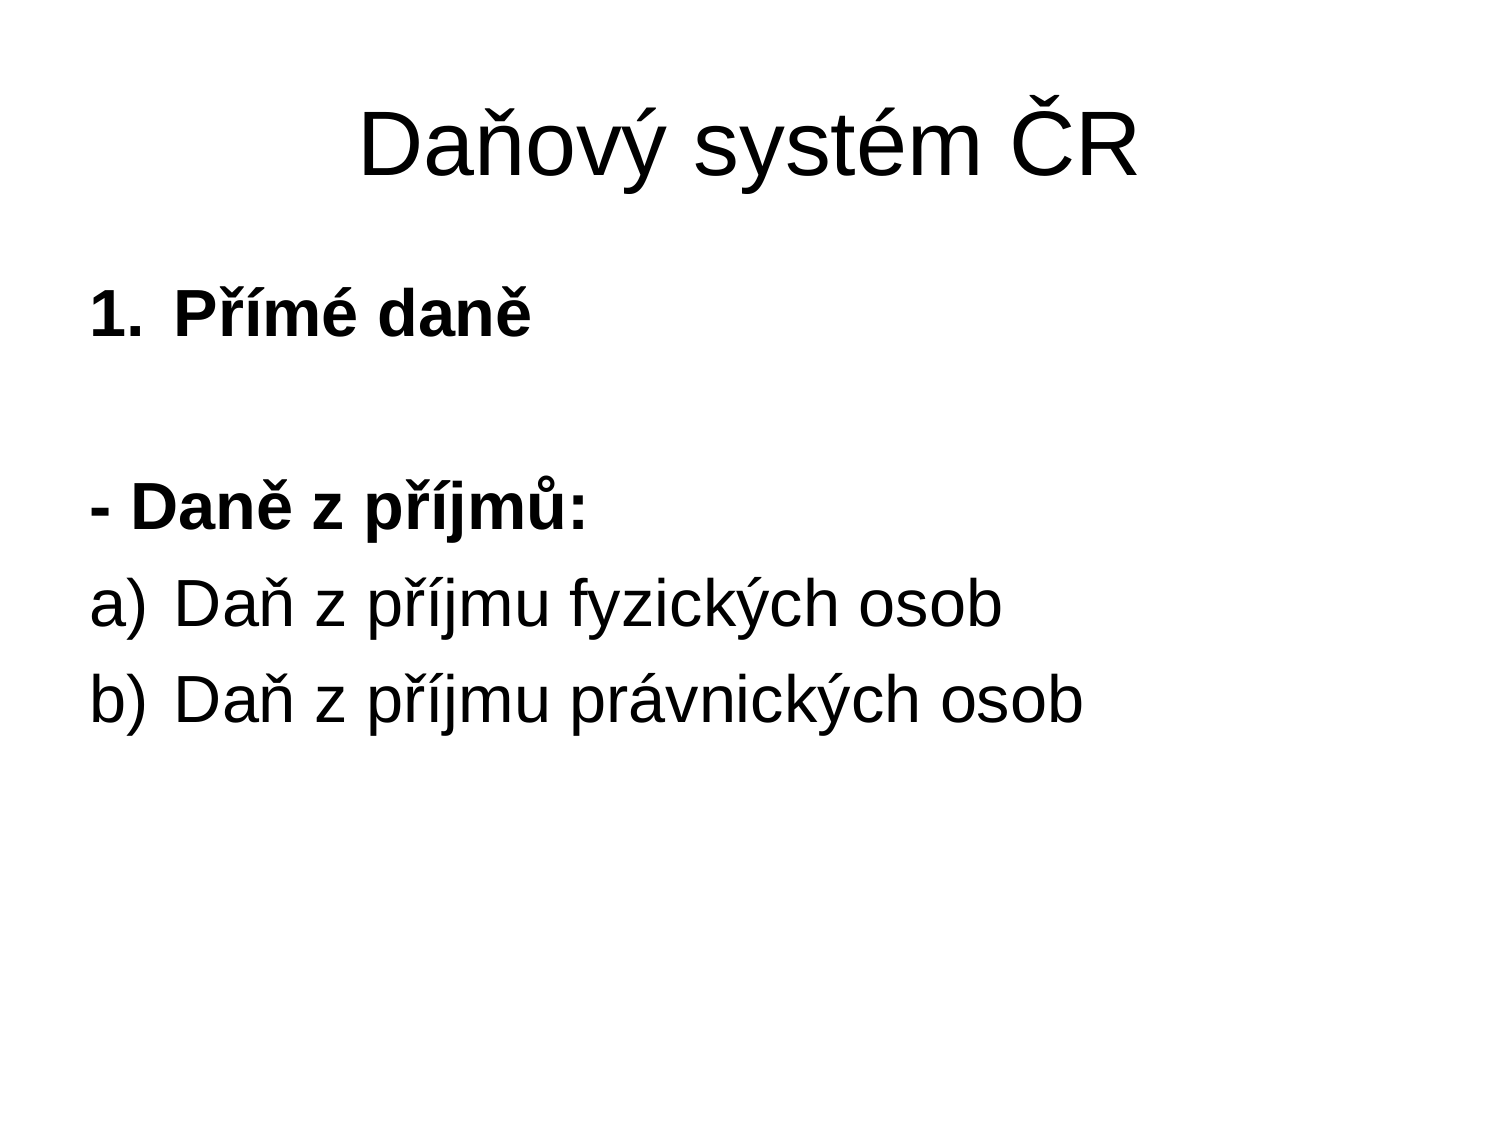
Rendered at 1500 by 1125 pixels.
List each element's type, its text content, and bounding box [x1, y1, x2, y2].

text_box Daňový systém ČR [74, 45, 1425, 233]
text_box Přímé daně - Daně z příjmů: Daň z příjmu fyzických osob Daň z příjmu právnických osob [74, 262, 1425, 1005]
